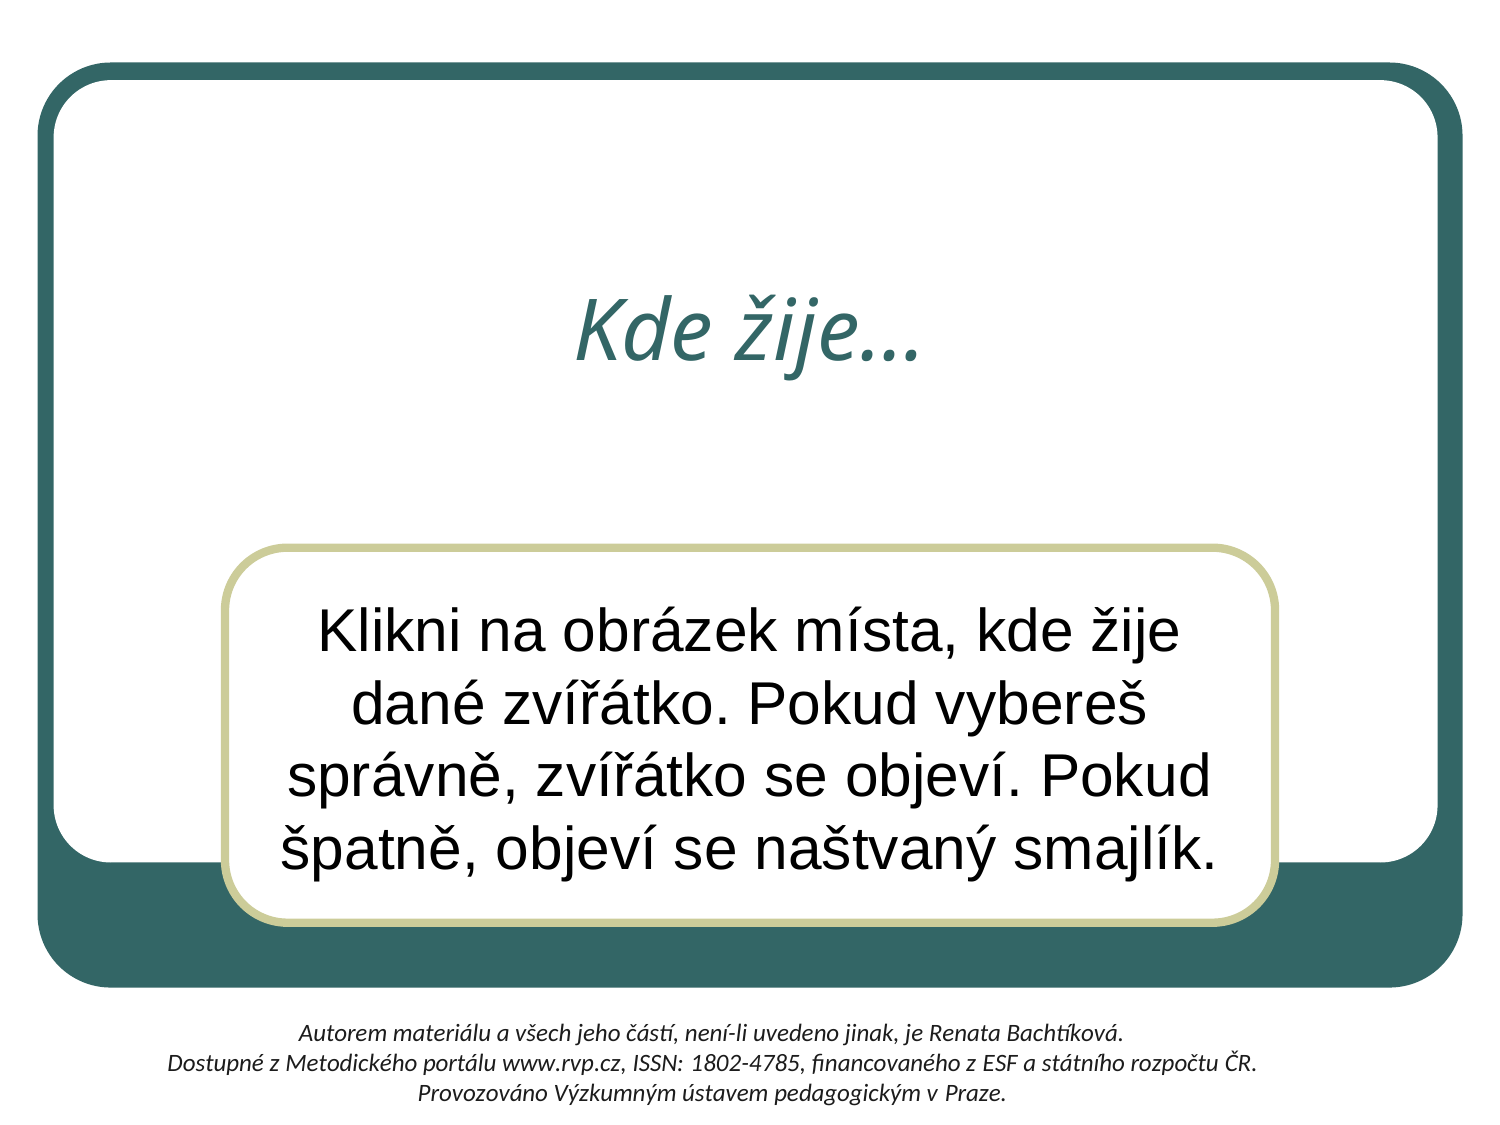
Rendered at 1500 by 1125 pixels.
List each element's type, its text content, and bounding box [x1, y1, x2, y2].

title Kde žije… [112, 140, 1388, 513]
text_box Autorem materiálu a všech jeho částí, není-li uvedeno jinak, je Renata Bachtíková. Dostupné z Metodického portálu www.rvp.cz, ISSN: 1802-4785, financovaného z ESF a státního rozpočtu ČR. Provozováno Výzkumným ústavem pedagogickým v Praze. [0, 1008, 1426, 1114]
subtitle Klikni na obrázek místa, kde žije dané zvířátko. Pokud vybereš správně, zvířátko se objeví. Pokud špatně, objeví se naštvaný smajlík. [262, 574, 1238, 898]
